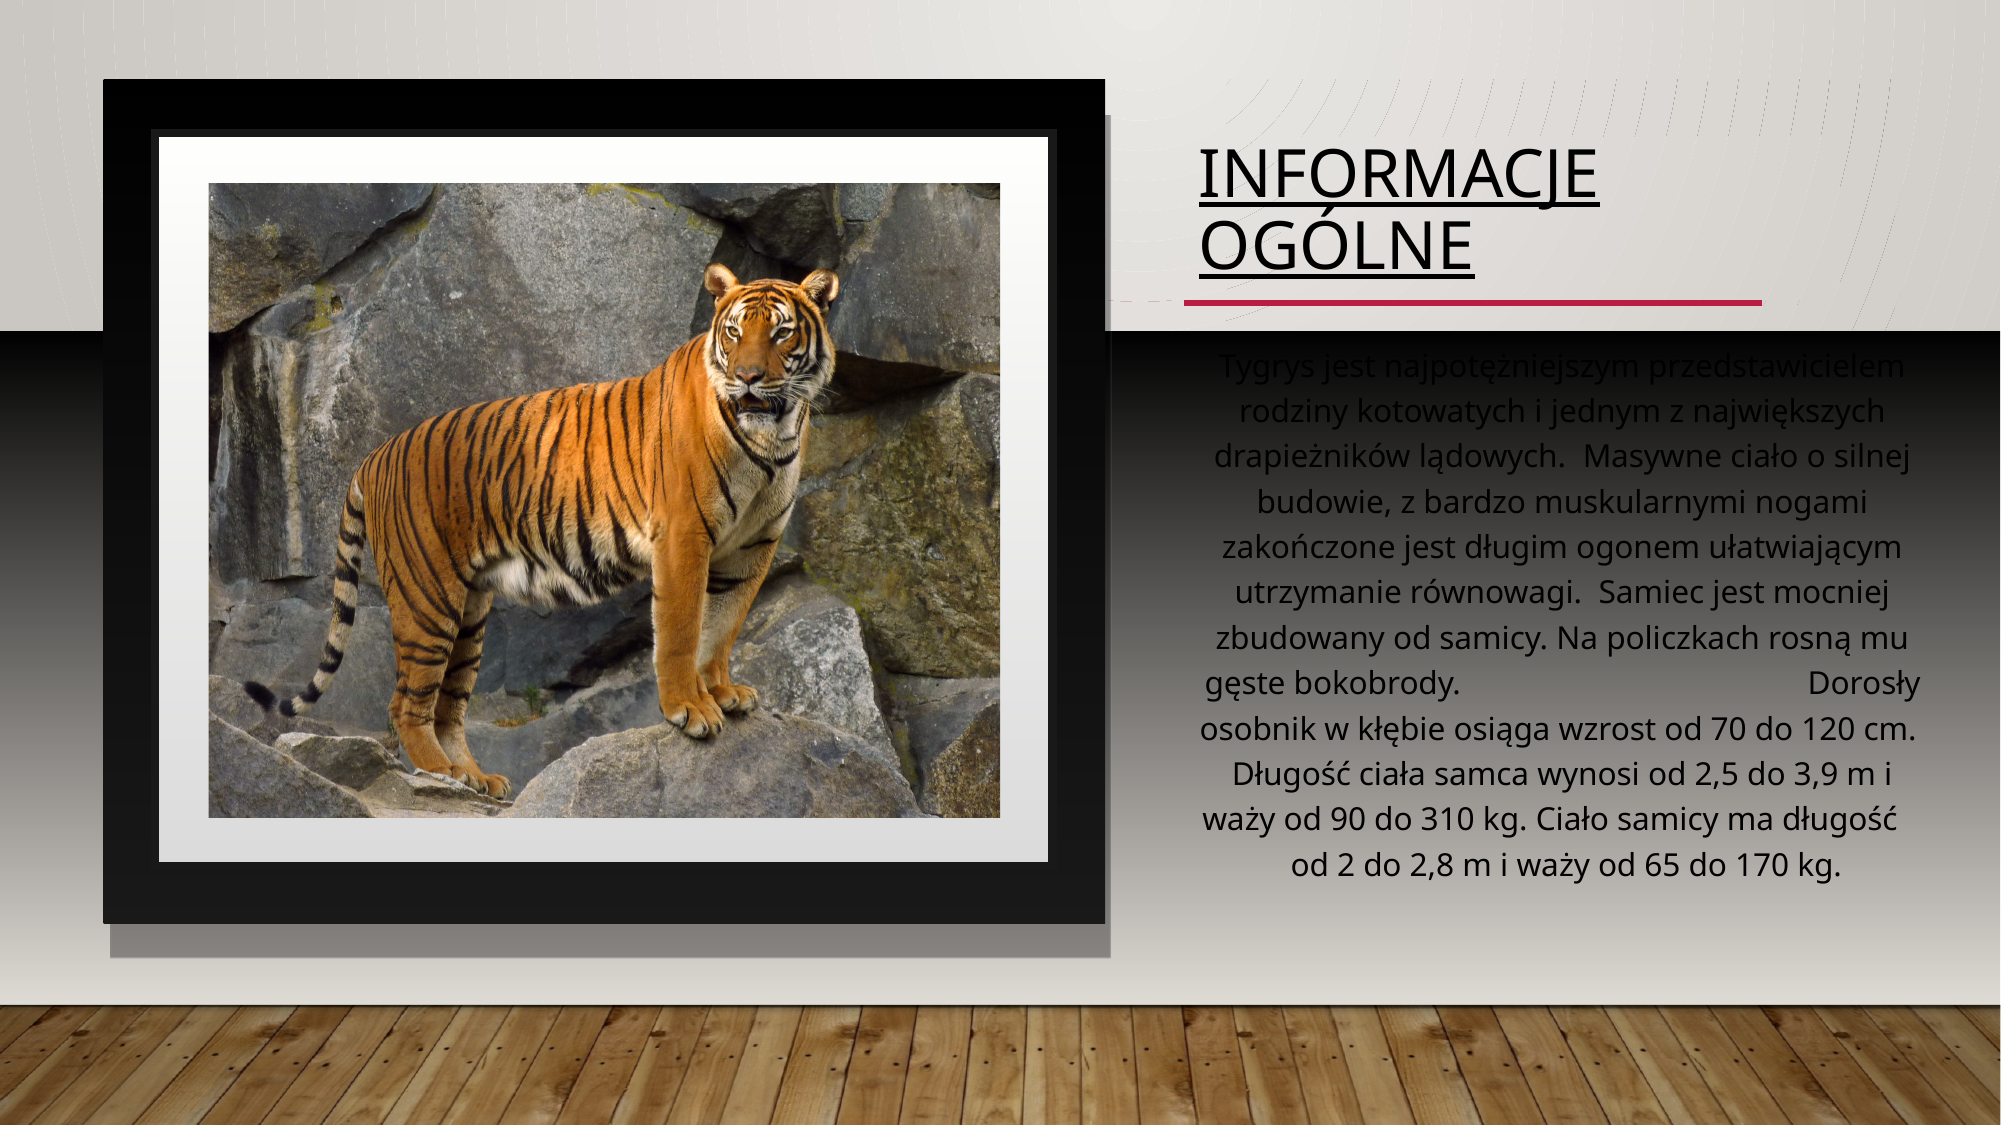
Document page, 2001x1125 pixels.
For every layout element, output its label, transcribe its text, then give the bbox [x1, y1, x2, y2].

list Tygrys jest najpotężniejszym przedstawicielem rodziny kotowatych i jednym z największych drapieżników lądowych. Masywne ciało o silnej budowie, z bardzo muskularnymi nogami zakończone jest długim ogonem ułatwiającym utrzymanie równowagi. Samiec jest mocniej zbudowany od samicy. Na policzkach rosną mu gęste bokobrody. Dorosły osobnik w kłębie osiąga wzrost od 70 do 120 cm. Długość ciała samca wynosi od 2,5 do 3,9 m i waży od 90 do 310 kg. Ciało samicy ma długość od 2 do 2,8 m i waży od 65 do 170 kg. [1184, 330, 1941, 897]
picture [0, 1005, 2000, 1125]
text_box [0, 0, 2000, 1005]
picture [208, 183, 1001, 818]
title Informacje ogólne [1184, 131, 1762, 305]
